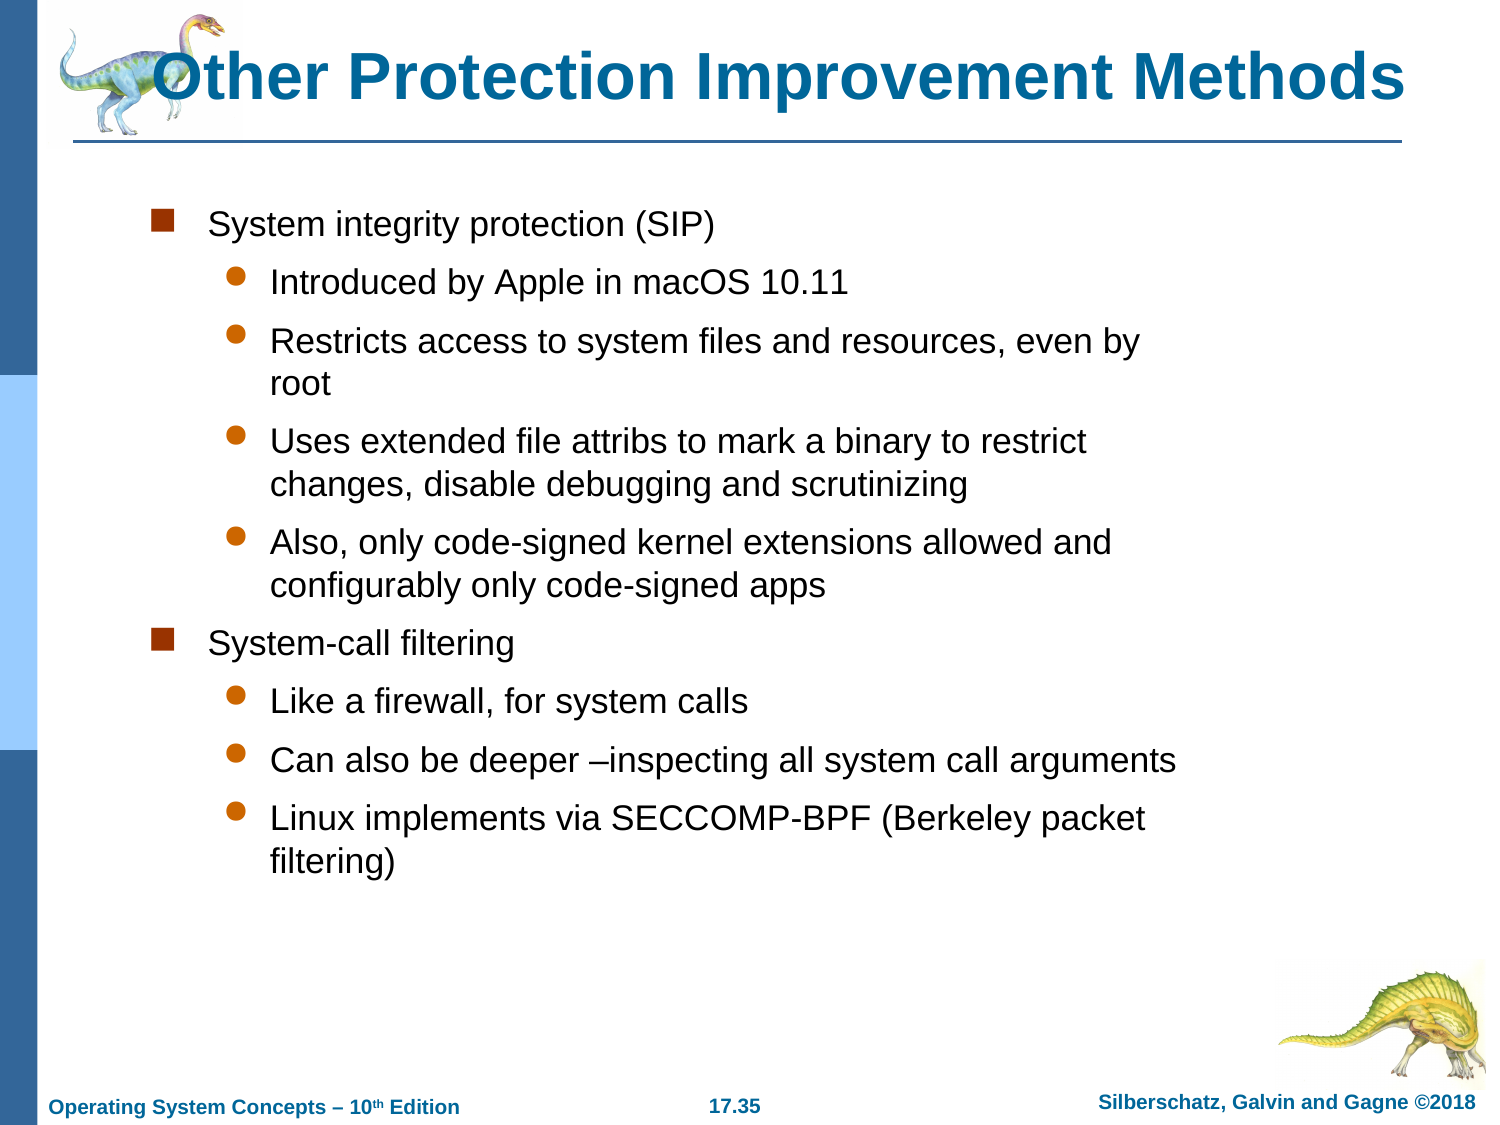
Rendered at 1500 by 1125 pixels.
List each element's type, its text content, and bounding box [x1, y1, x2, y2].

title Other Protection Improvement Methods [134, 25, 1425, 121]
picture [1275, 959, 1486, 1090]
picture [1415, 1094, 1423, 1099]
list System integrity protection (SIP) Introduced by Apple in macOS 10.11 Restricts access to system files and resources, even by root Uses extended file attribs to mark a binary to restrict changes, disable debugging and scrutinizing Also, only code-signed kernel extensions allowed and configurably only code-signed apps System-call filtering Like a firewall, for system calls Can also be deeper –inspecting all system call arguments Linux implements via SECCOMP-BPF (Berkeley packet filtering) [139, 193, 1200, 937]
picture [46, 0, 243, 149]
